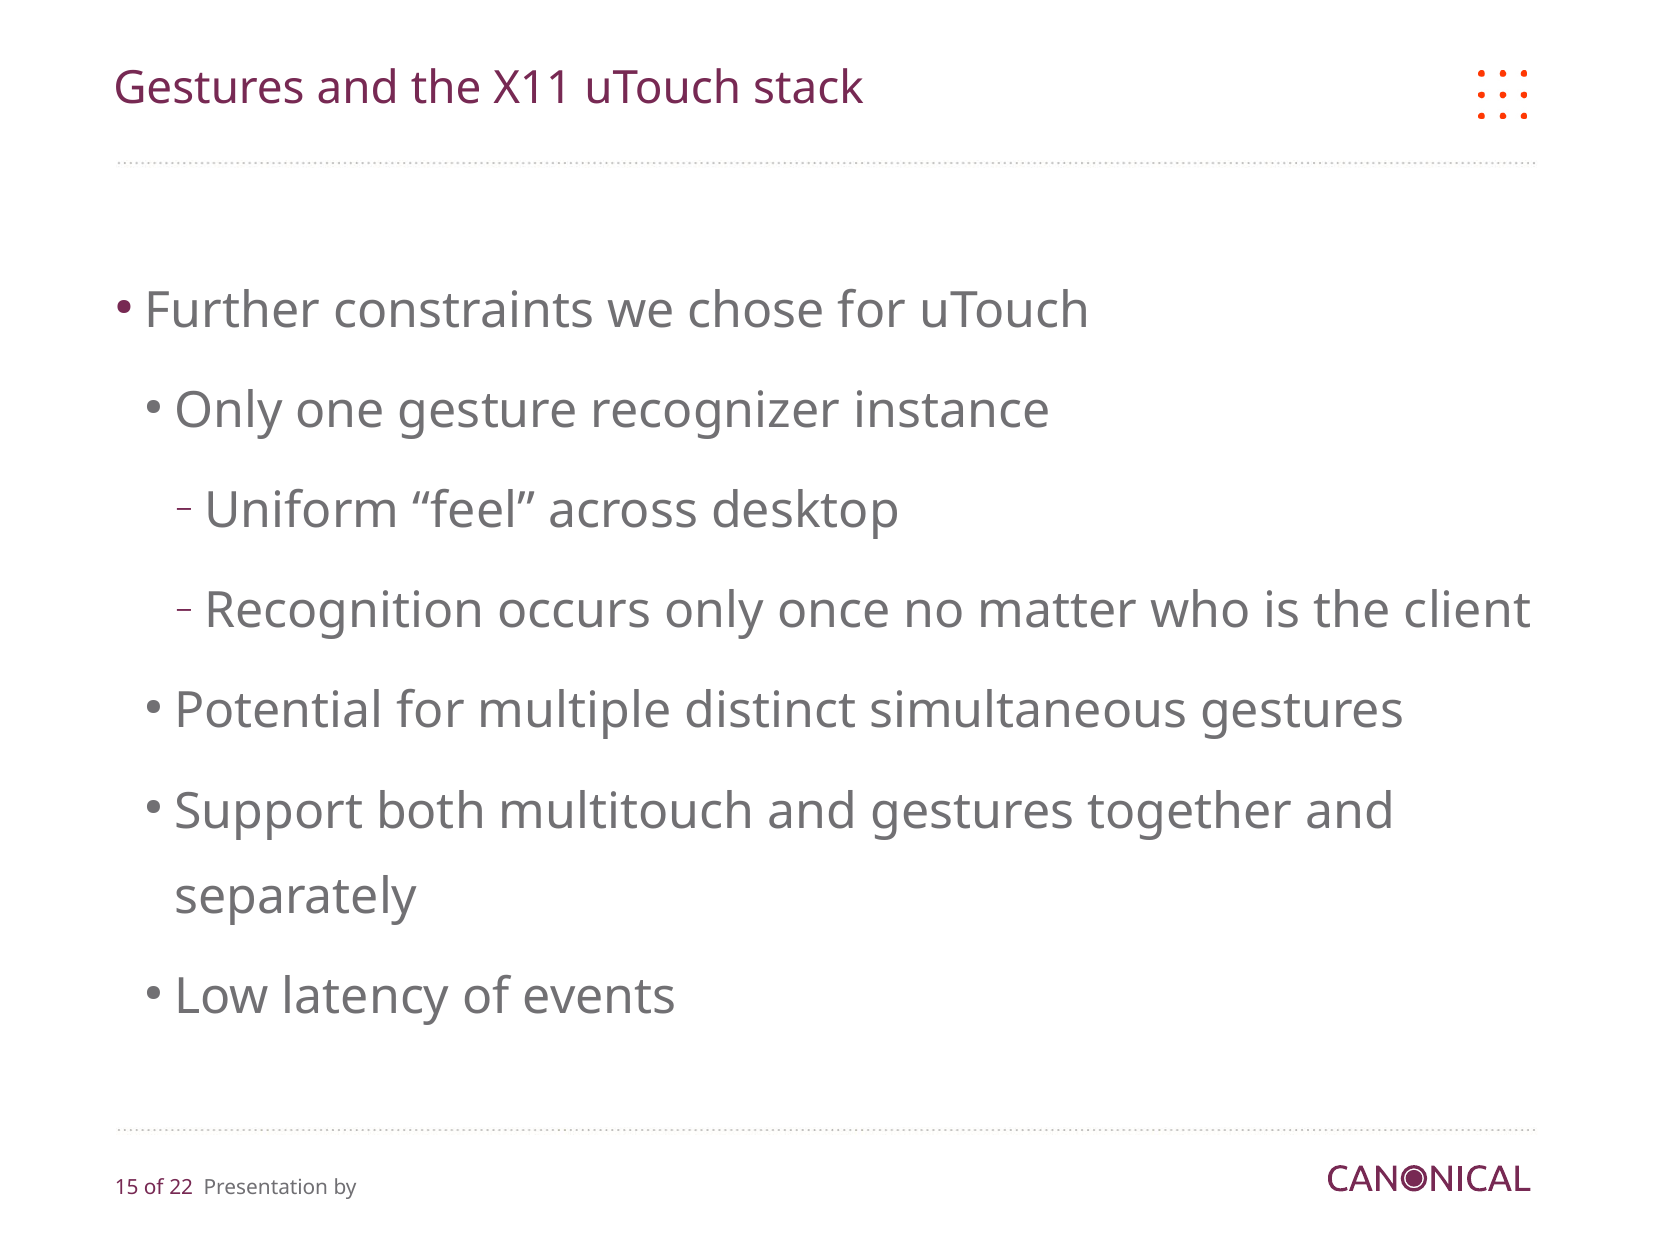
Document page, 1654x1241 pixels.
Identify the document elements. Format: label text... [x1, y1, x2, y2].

picture [1478, 70, 1527, 119]
list Further constraints we chose for uTouch Only one gesture recognizer instance Uniform “feel” across desktop Recognition occurs only once no matter who is the client Potential for multiple distinct simultaneous gestures Support both multitouch and gestures together and separately Low latency of events [115, 257, 1540, 1076]
picture [116, 1128, 1539, 1135]
picture [116, 160, 1539, 168]
title Gestures and the X11 uTouch stack [113, 64, 1382, 107]
